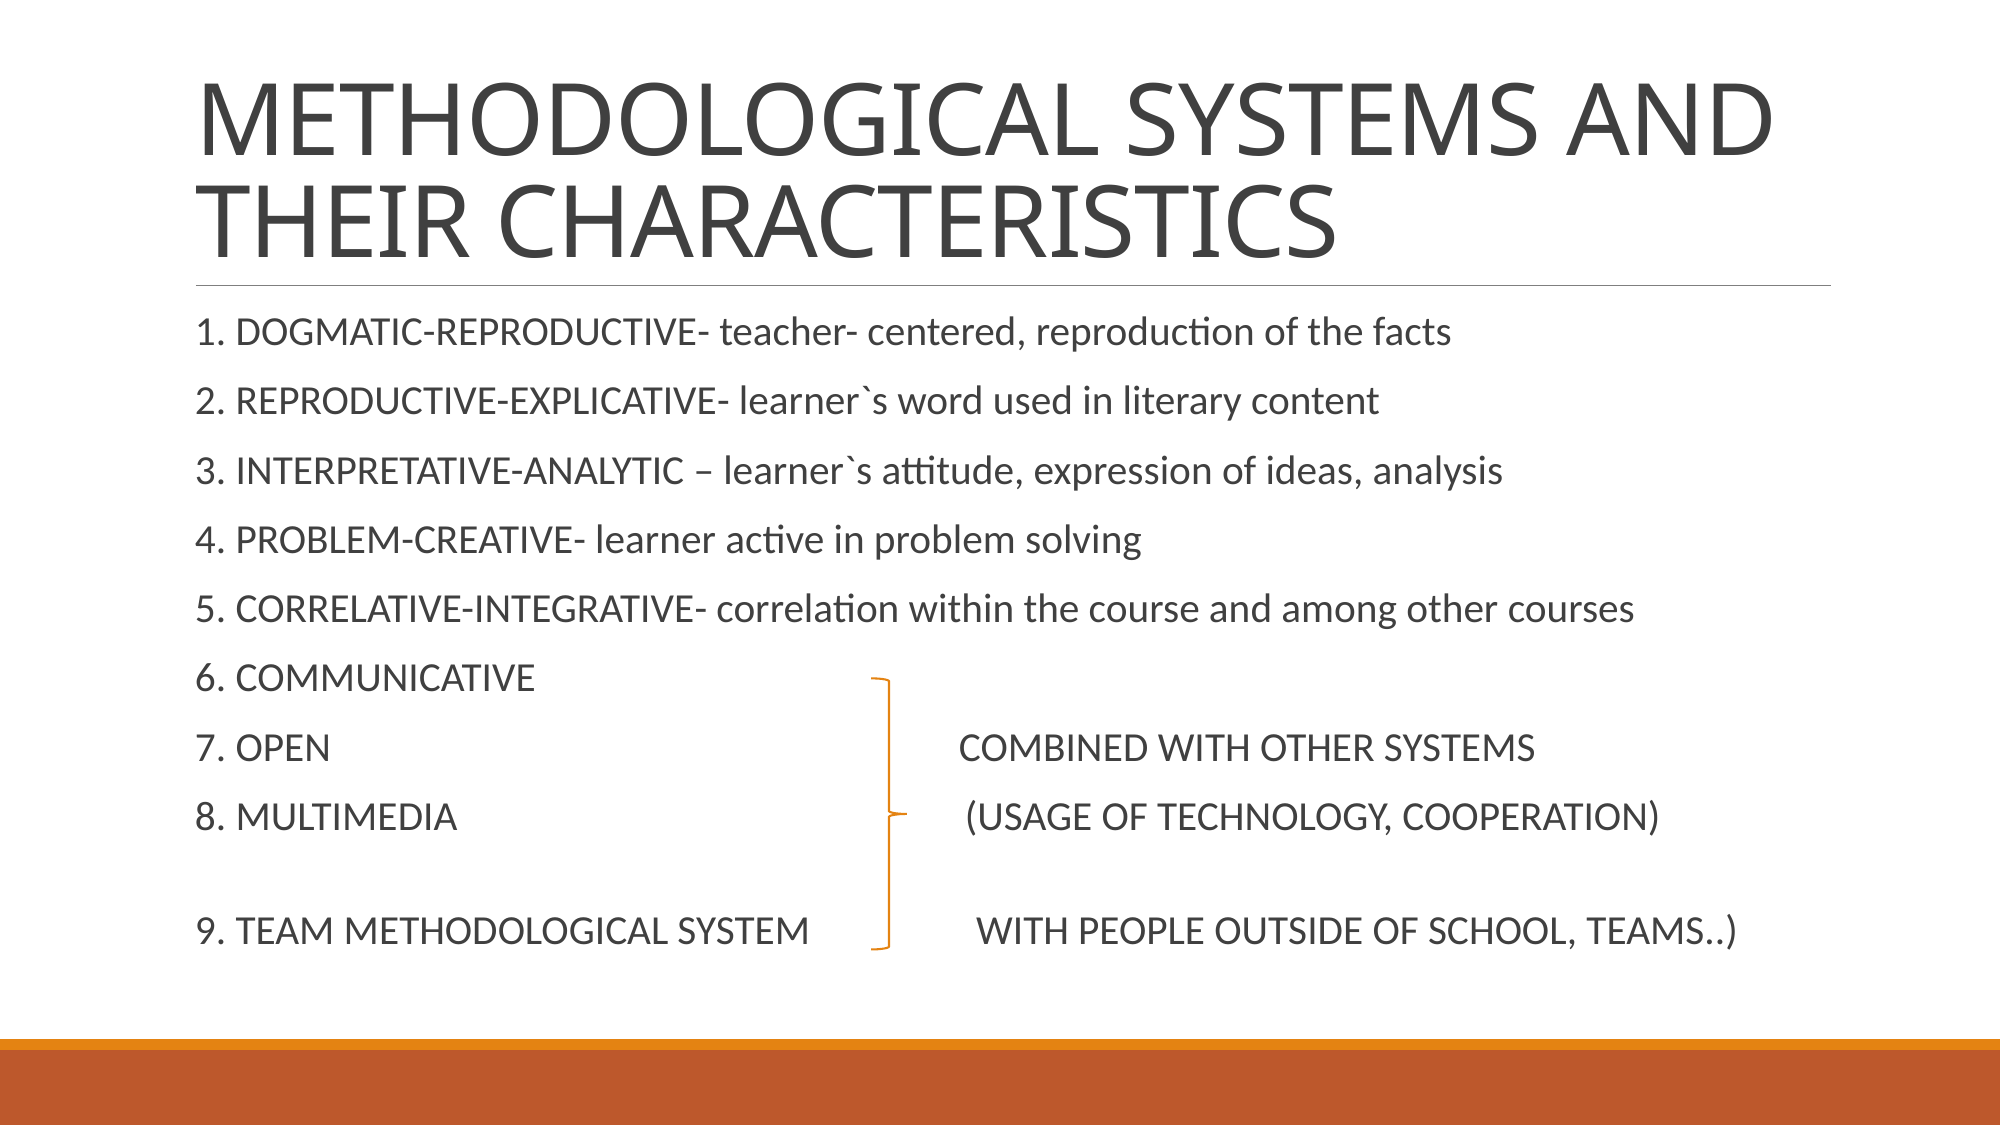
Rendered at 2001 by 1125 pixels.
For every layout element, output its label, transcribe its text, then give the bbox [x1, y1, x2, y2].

list 1. DOGMATIC-REPRODUCTIVE- teacher- centered, reproduction of the facts 2. REPRODUCTIVE-EXPLICATIVE- learner`s word used in literary content 3. INTERPRETATIVE-ANALYTIC – learner`s attitude, expression of ideas, analysis 4. PROBLEM-CREATIVE- learner active in problem solving 5. CORRELATIVE-INTEGRATIVE- correlation within the course and among other courses 6. COMMUNICATIVE 7. OPEN COMBINED WITH OTHER SYSTEMS 8. MULTIMEDIA (USAGE OF TECHNOLOGY, COOPERATION) 9. TEAM METHODOLOGICAL SYSTEM WITH PEOPLE OUTSIDE OF SCHOOL, TEAMS..) [180, 302, 1831, 963]
title METHODOLOGICAL SYSTEMS AND THEIR CHARACTERISTICS [180, 47, 1831, 286]
